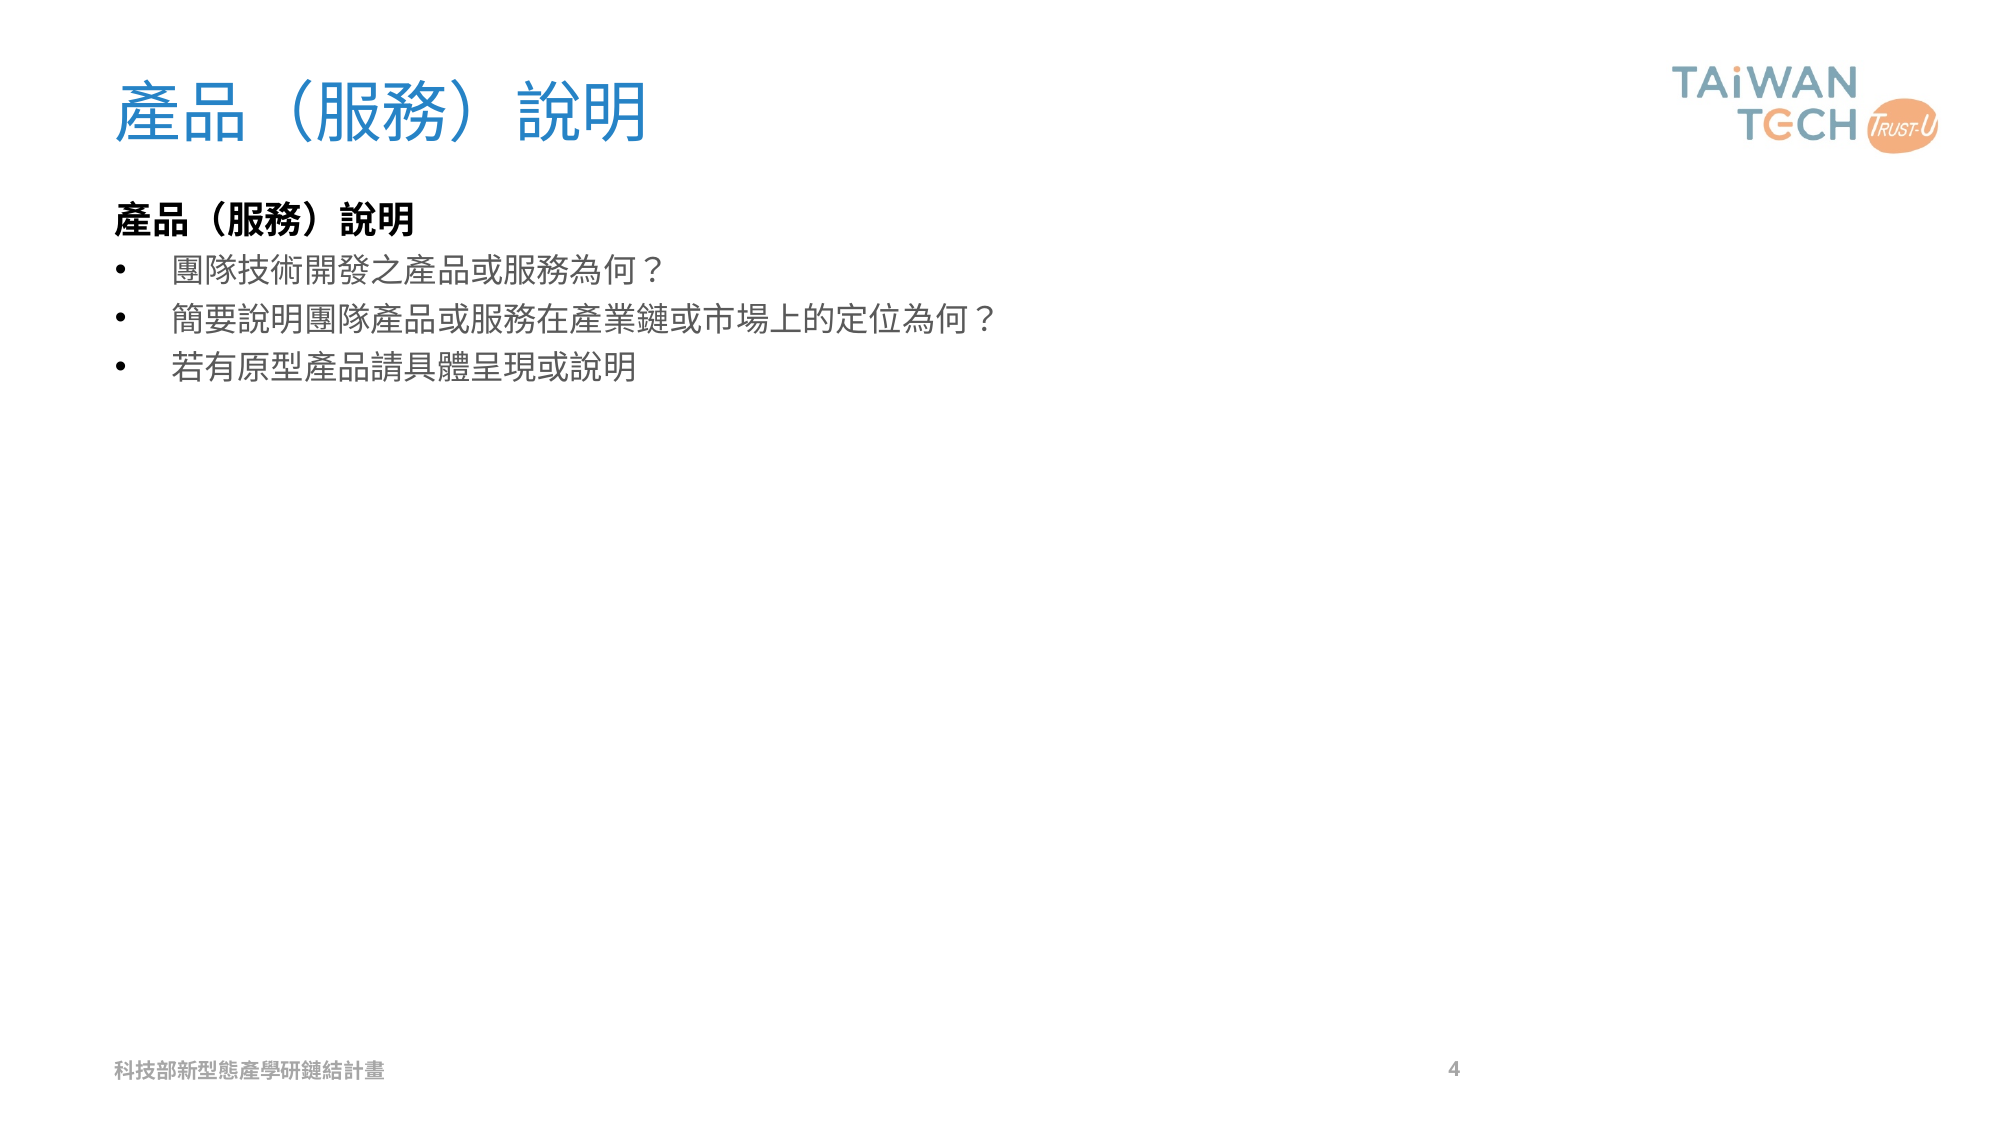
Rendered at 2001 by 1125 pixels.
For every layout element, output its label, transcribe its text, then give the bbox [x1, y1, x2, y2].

text_box 科技部新型態產學研鏈結計畫 [99, 1040, 567, 1101]
list 產品（服務）說明 團隊技術開發之產品或服務為何？ 簡要說明團隊產品或服務在產業鏈或市場上的定位為何？ 若有原型產品請具體呈現或說明 [99, 188, 1900, 1024]
text_box [1433, 1040, 1900, 1101]
title 產品（服務）說明 [99, 45, 1900, 174]
